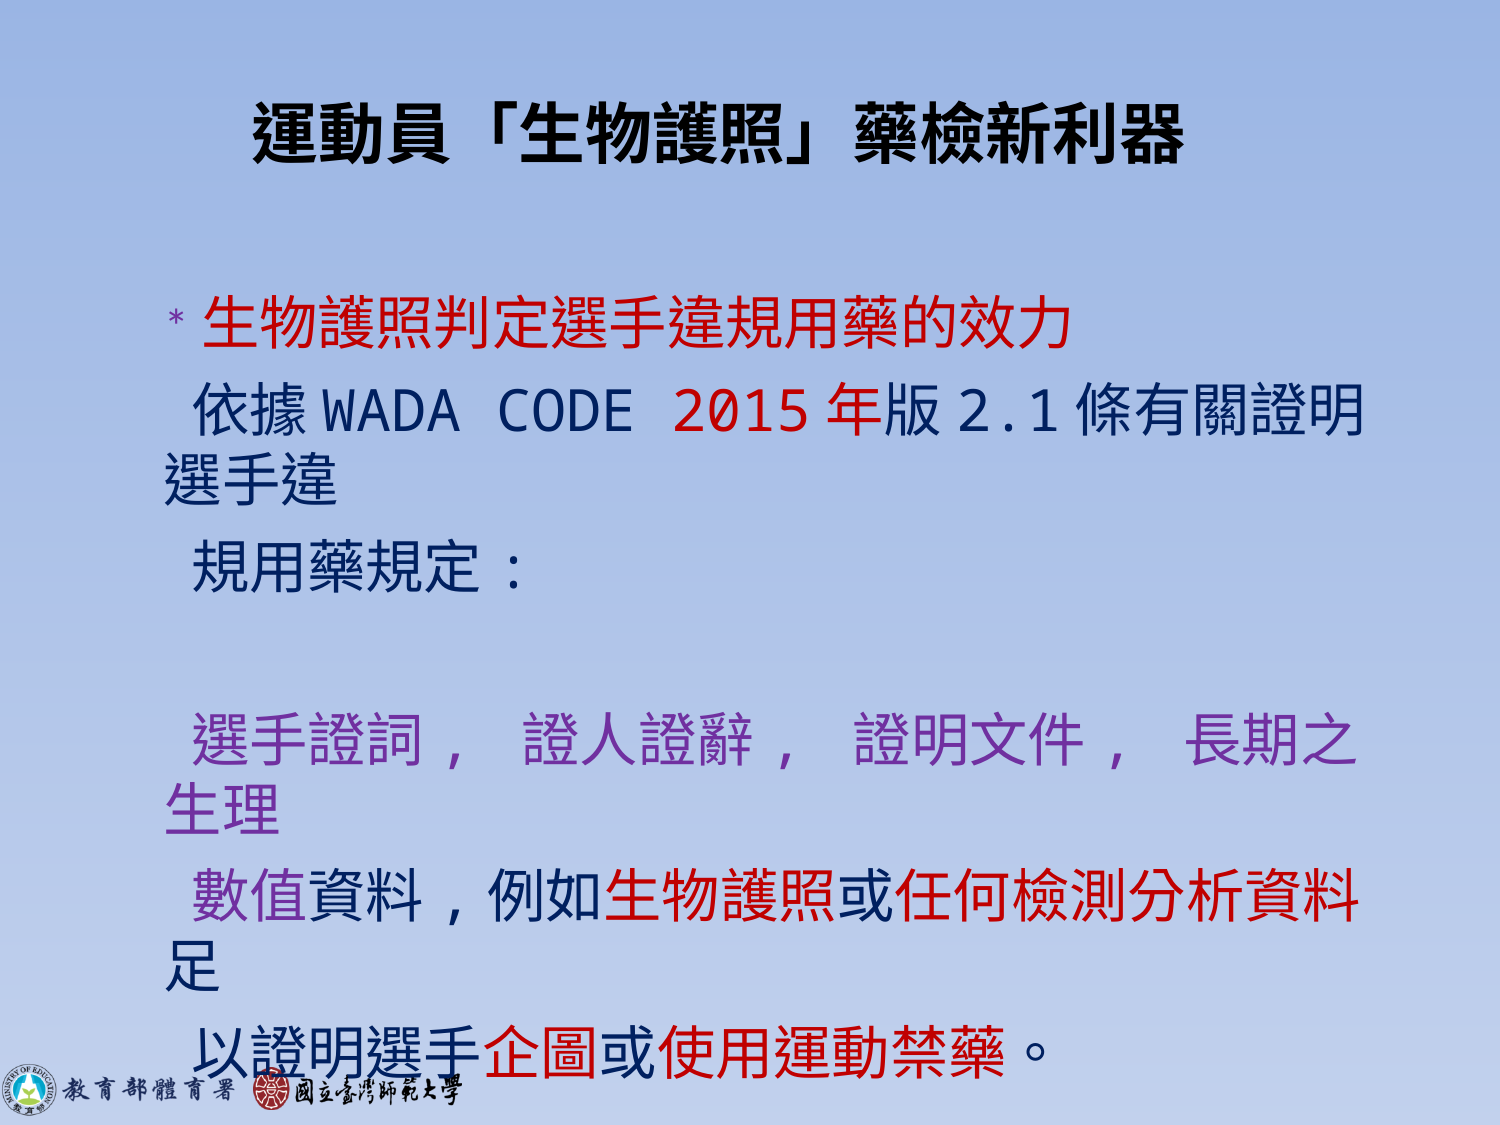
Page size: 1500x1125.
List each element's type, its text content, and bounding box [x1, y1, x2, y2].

subtitle *生物護照判定選手違規用藥的效力 依據WADA CODE 2015年版2.1條有關證明選手違 規用藥規定: 選手證詞, 證人證辭, 證明文件, 長期之生理 數值資料,例如生物護照或任何檢測分析資料足 以證明選手企圖或使用運動禁藥。 https://www.youtube.com/watch?v=cm-VmuCy7Xo [135, 278, 1395, 454]
title 運動員「生物護照」藥檢新利器 [100, 54, 1338, 209]
